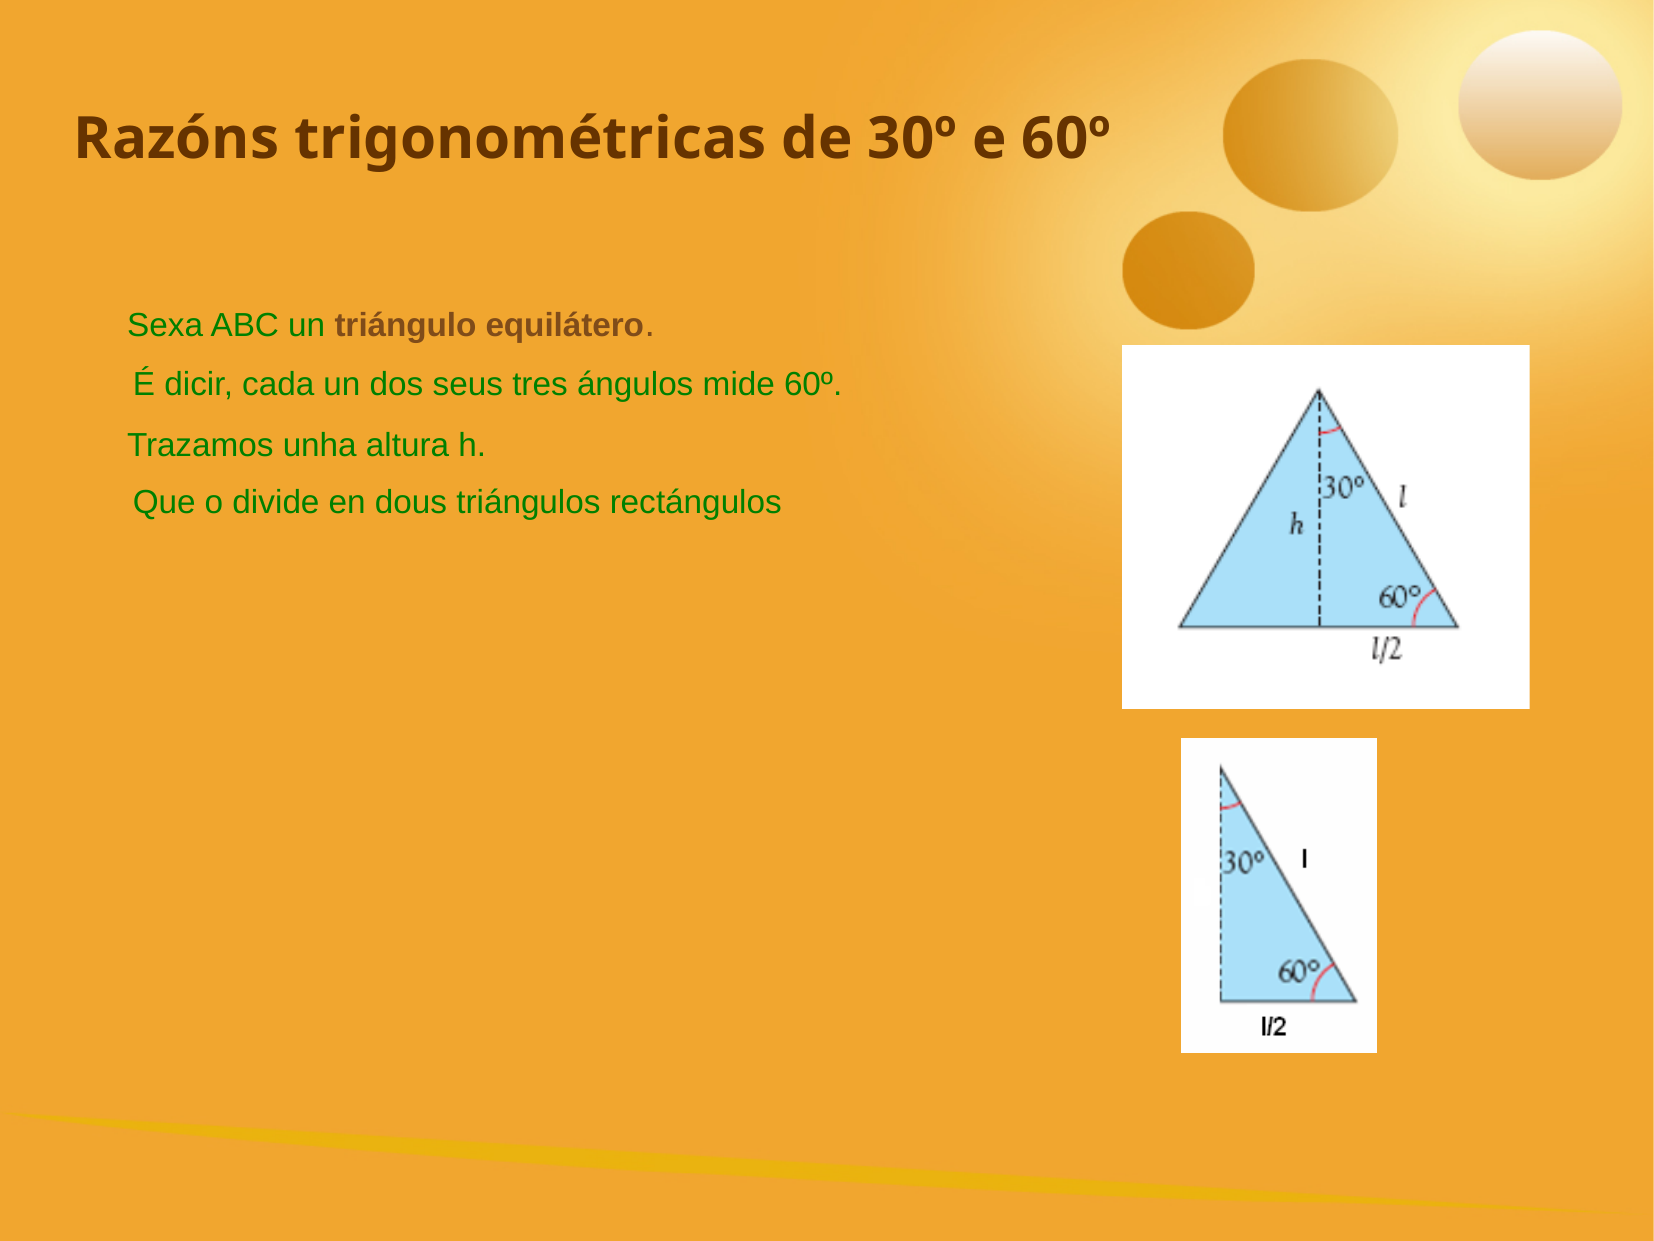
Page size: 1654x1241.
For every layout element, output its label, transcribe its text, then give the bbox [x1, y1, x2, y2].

picture [0, 0, 1654, 1241]
text_box É dicir, cada un dos seus tres ángulos mide 60º. [118, 354, 875, 410]
text_box Que o divide en dous triángulos rectángulos [118, 472, 886, 528]
text_box Sexa ABC un triángulo equilátero. [112, 290, 775, 352]
text_box Razóns trigonométricas de 30º e 60º [59, 88, 1388, 185]
text_box Trazamos unha altura h. [112, 415, 763, 472]
